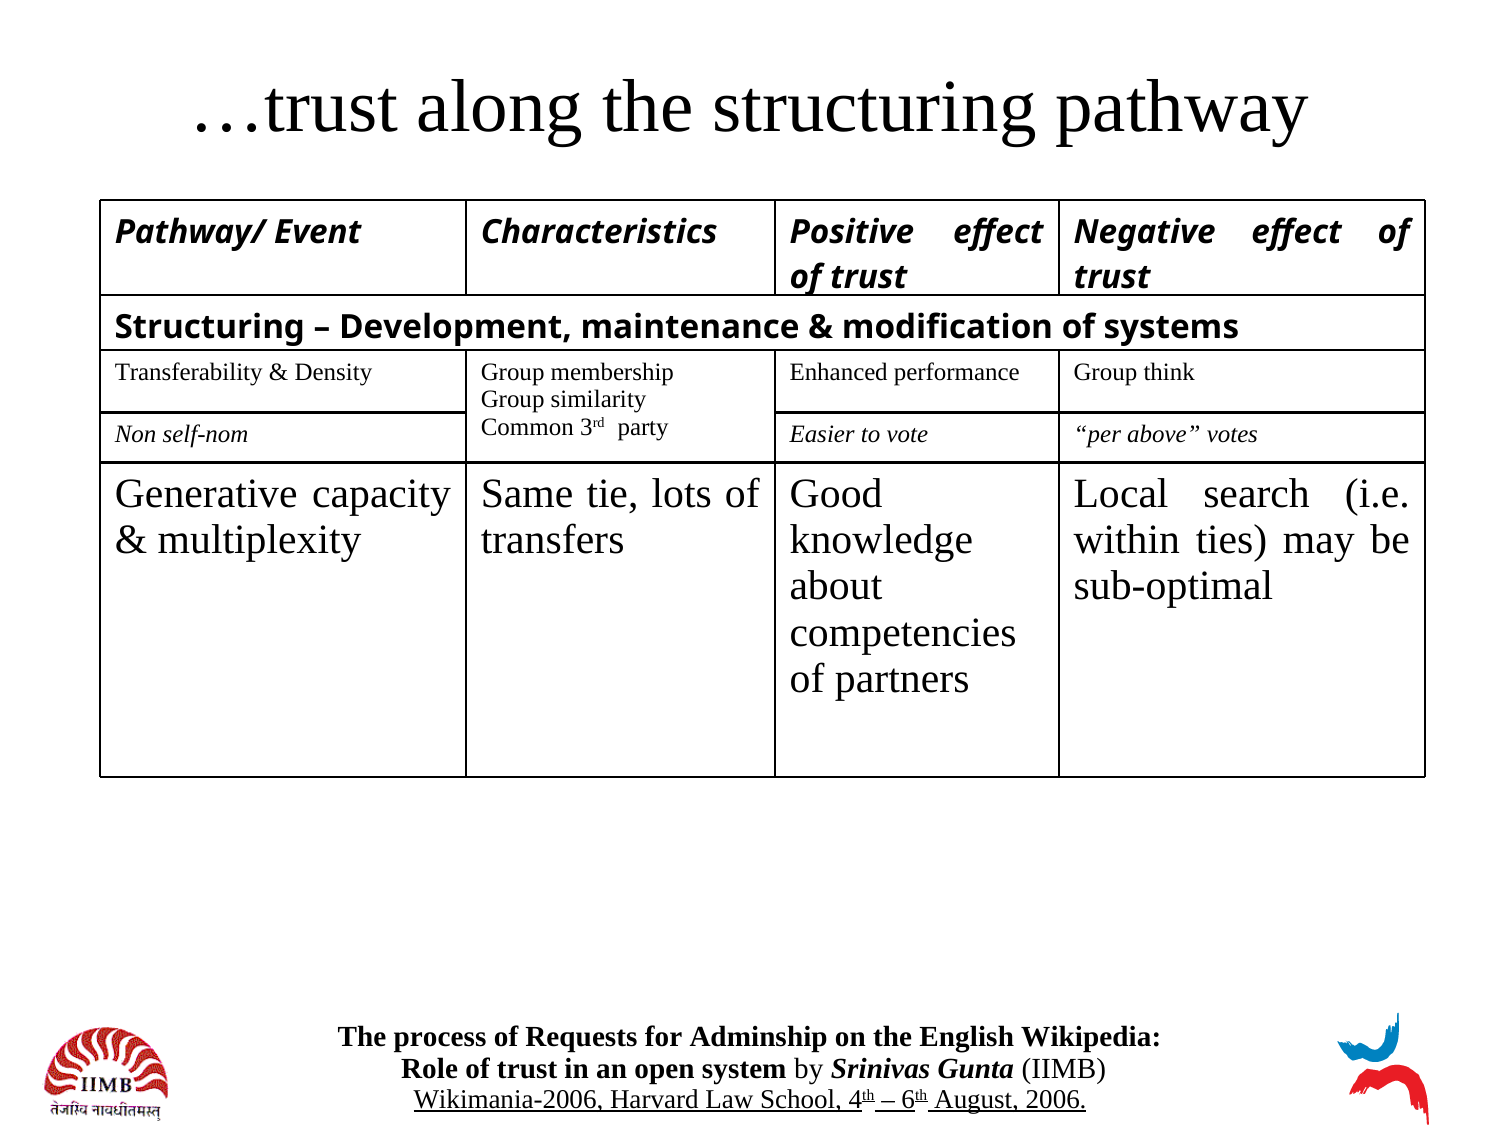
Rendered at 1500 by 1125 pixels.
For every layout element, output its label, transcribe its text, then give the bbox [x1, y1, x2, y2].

text_box Local search (i.e. within ties) may be sub-optimal [1060, 464, 1424, 776]
text_box Characteristics [467, 201, 774, 294]
text_box Non self-nom [101, 414, 465, 461]
text_box Transferability & Density [101, 351, 465, 411]
text_box Pathway/ Event [101, 201, 465, 294]
text_box Group think [1060, 351, 1424, 411]
text_box Group membership Group similarity Common 3rd party [467, 351, 774, 461]
text_box Easier to vote [776, 414, 1058, 461]
text_box Same tie, lots of transfers [467, 464, 774, 776]
text_box “per above” votes [1060, 414, 1424, 461]
text_box Negative effect of trust [1060, 201, 1424, 294]
title …trust along the structuring pathway [112, 37, 1388, 176]
text_box Positive effect of trust [776, 201, 1058, 294]
text_box Structuring – Development, maintenance & modification of systems [101, 296, 1424, 349]
picture [1337, 1012, 1431, 1125]
text_box Enhanced performance [776, 351, 1058, 411]
text_box Good knowledge about competencies of partners [776, 464, 1058, 776]
text_box Generative capacity & multiplexity [101, 464, 465, 776]
